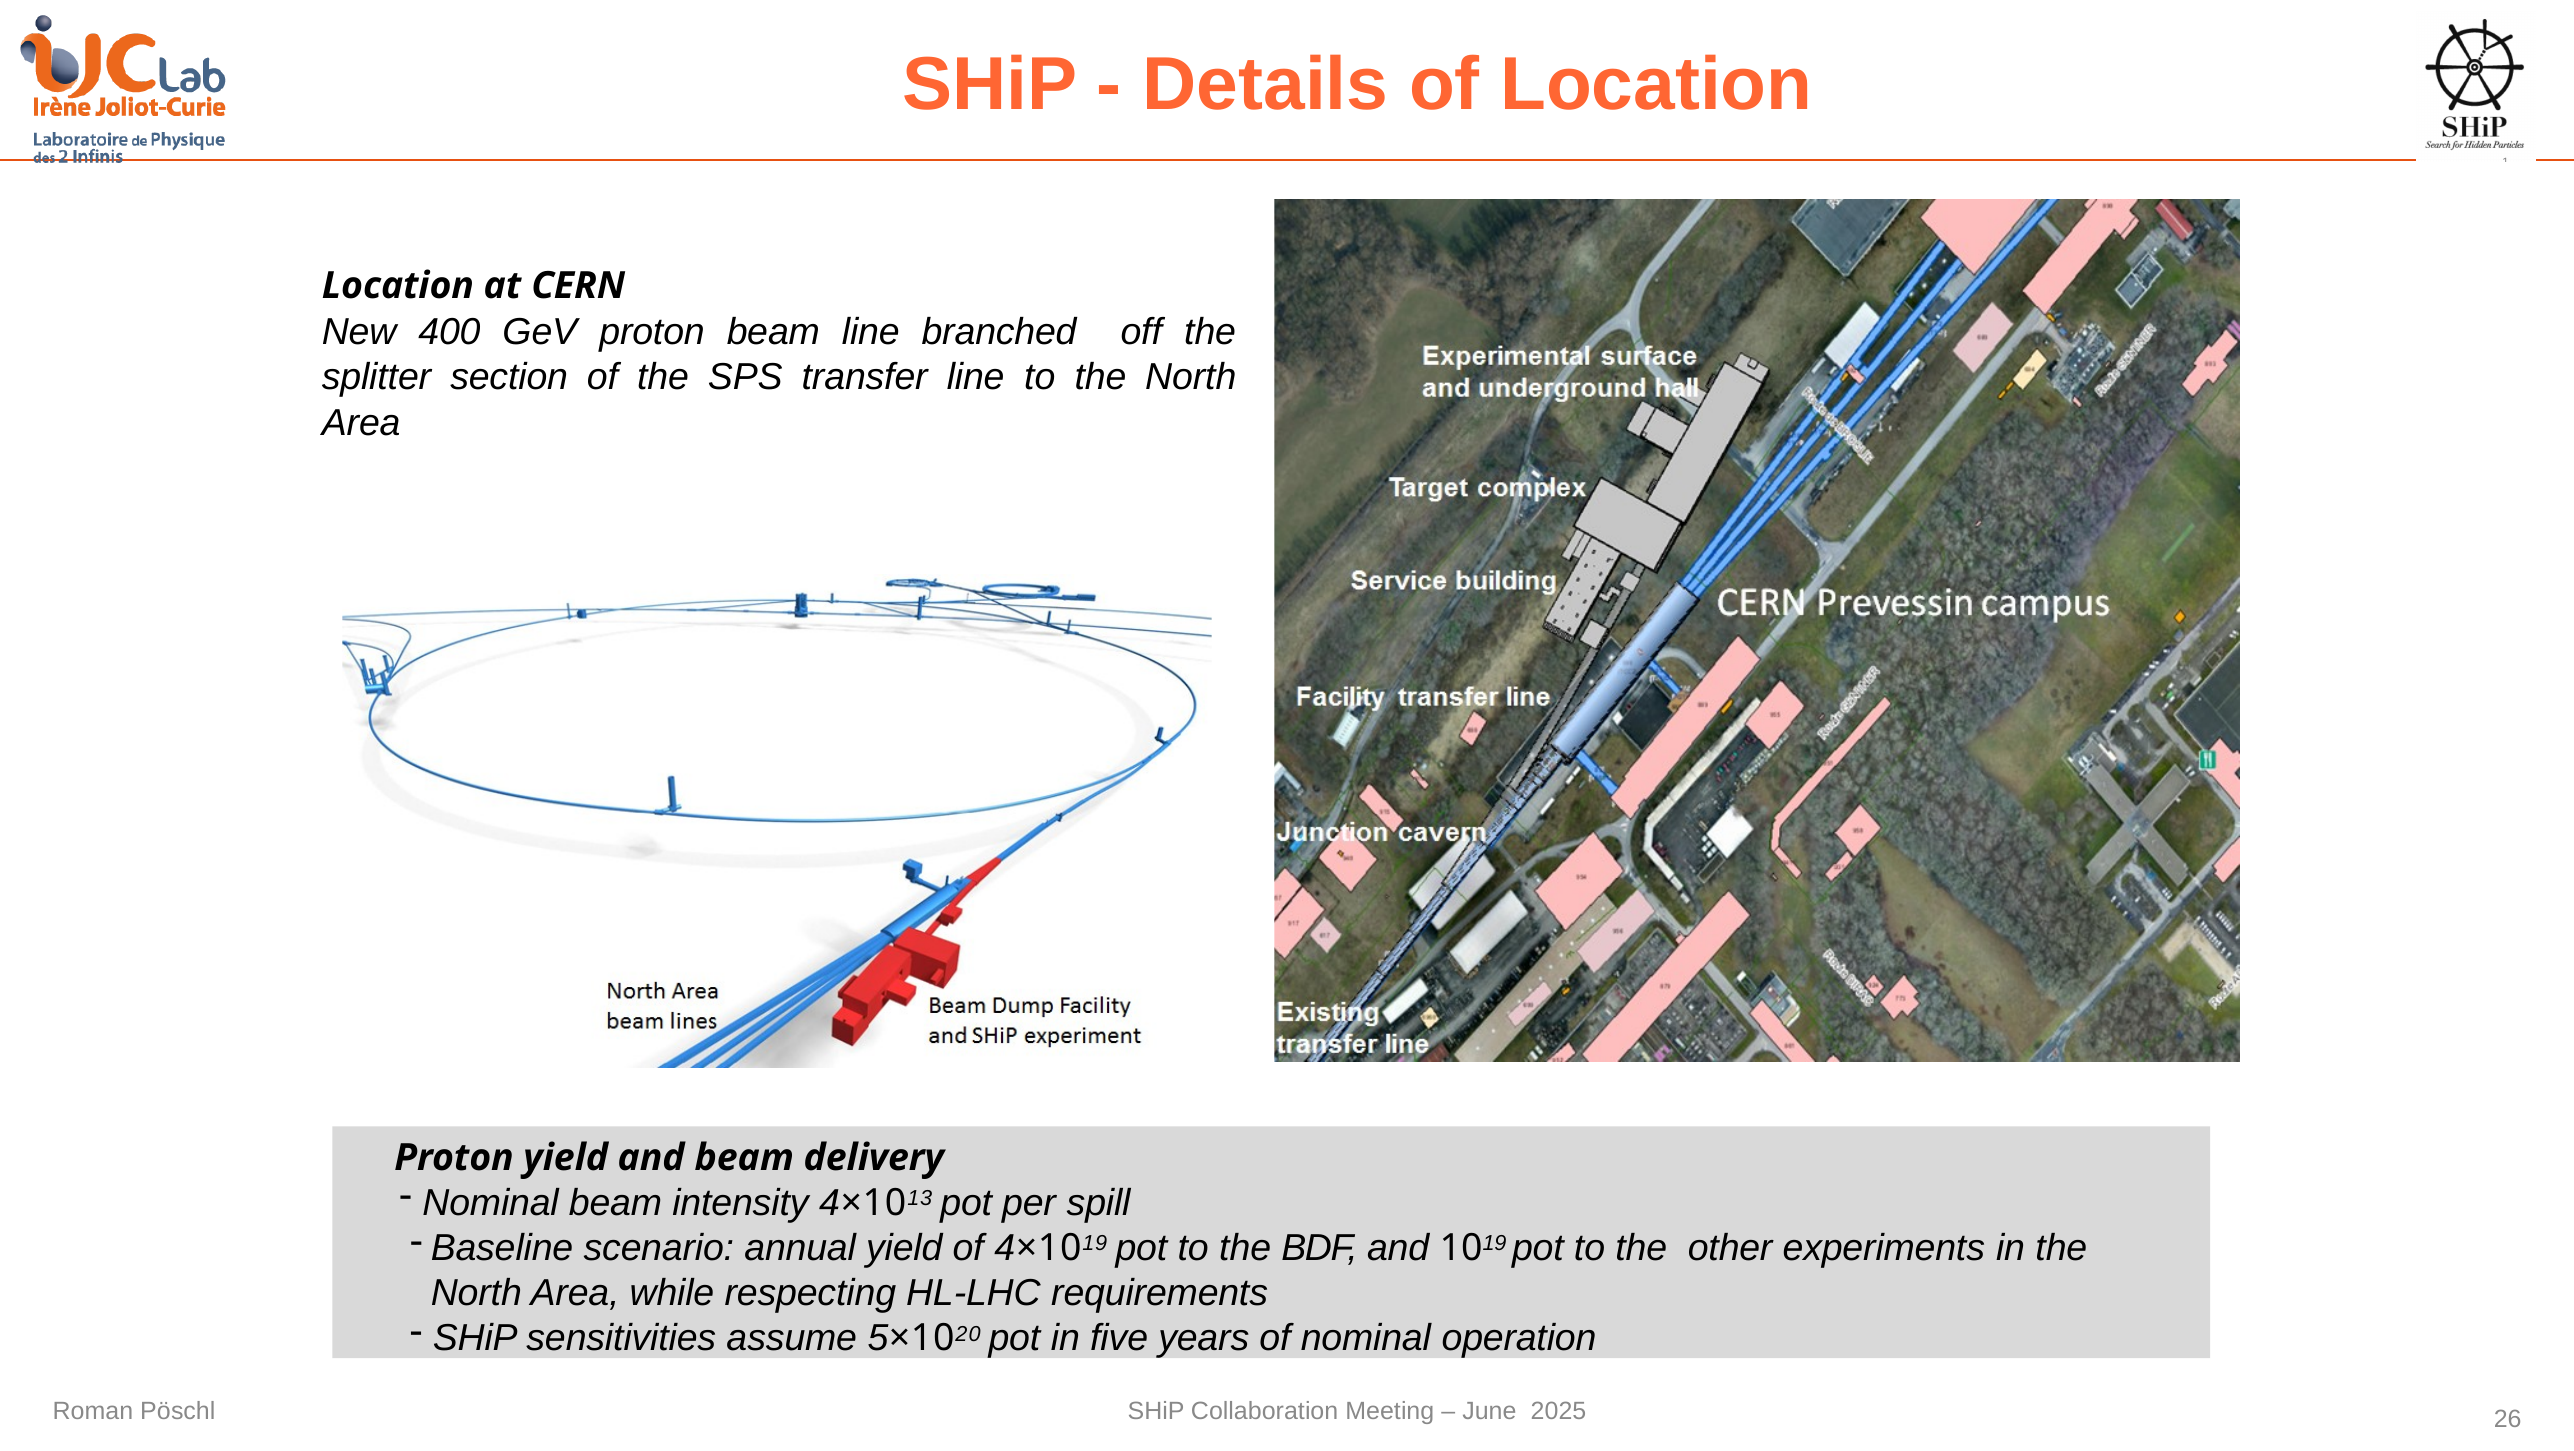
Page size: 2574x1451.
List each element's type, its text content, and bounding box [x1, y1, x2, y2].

picture [2416, 11, 2536, 162]
text_box [1274, 199, 2240, 1062]
text_box Location at CERN New 400 GeV proton beam line branched off the splitter section of the SPS transfer line to the North Area [319, 258, 1238, 443]
text_box [342, 574, 1212, 1068]
title SHiP - Details of Location [199, 34, 2517, 132]
picture [4, 0, 241, 178]
text_box Proton yield and beam delivery Nominal beam intensity 4×1013 pot per spill Baseline scenario: annual yield of 4×1019 pot to the BDF, and 1019 pot to the other experiments in the North Area, while respecting HL-LHC requirements SHiP sensitivities assume 5×1020 pot in five years of nominal operation [332, 1126, 2211, 1359]
